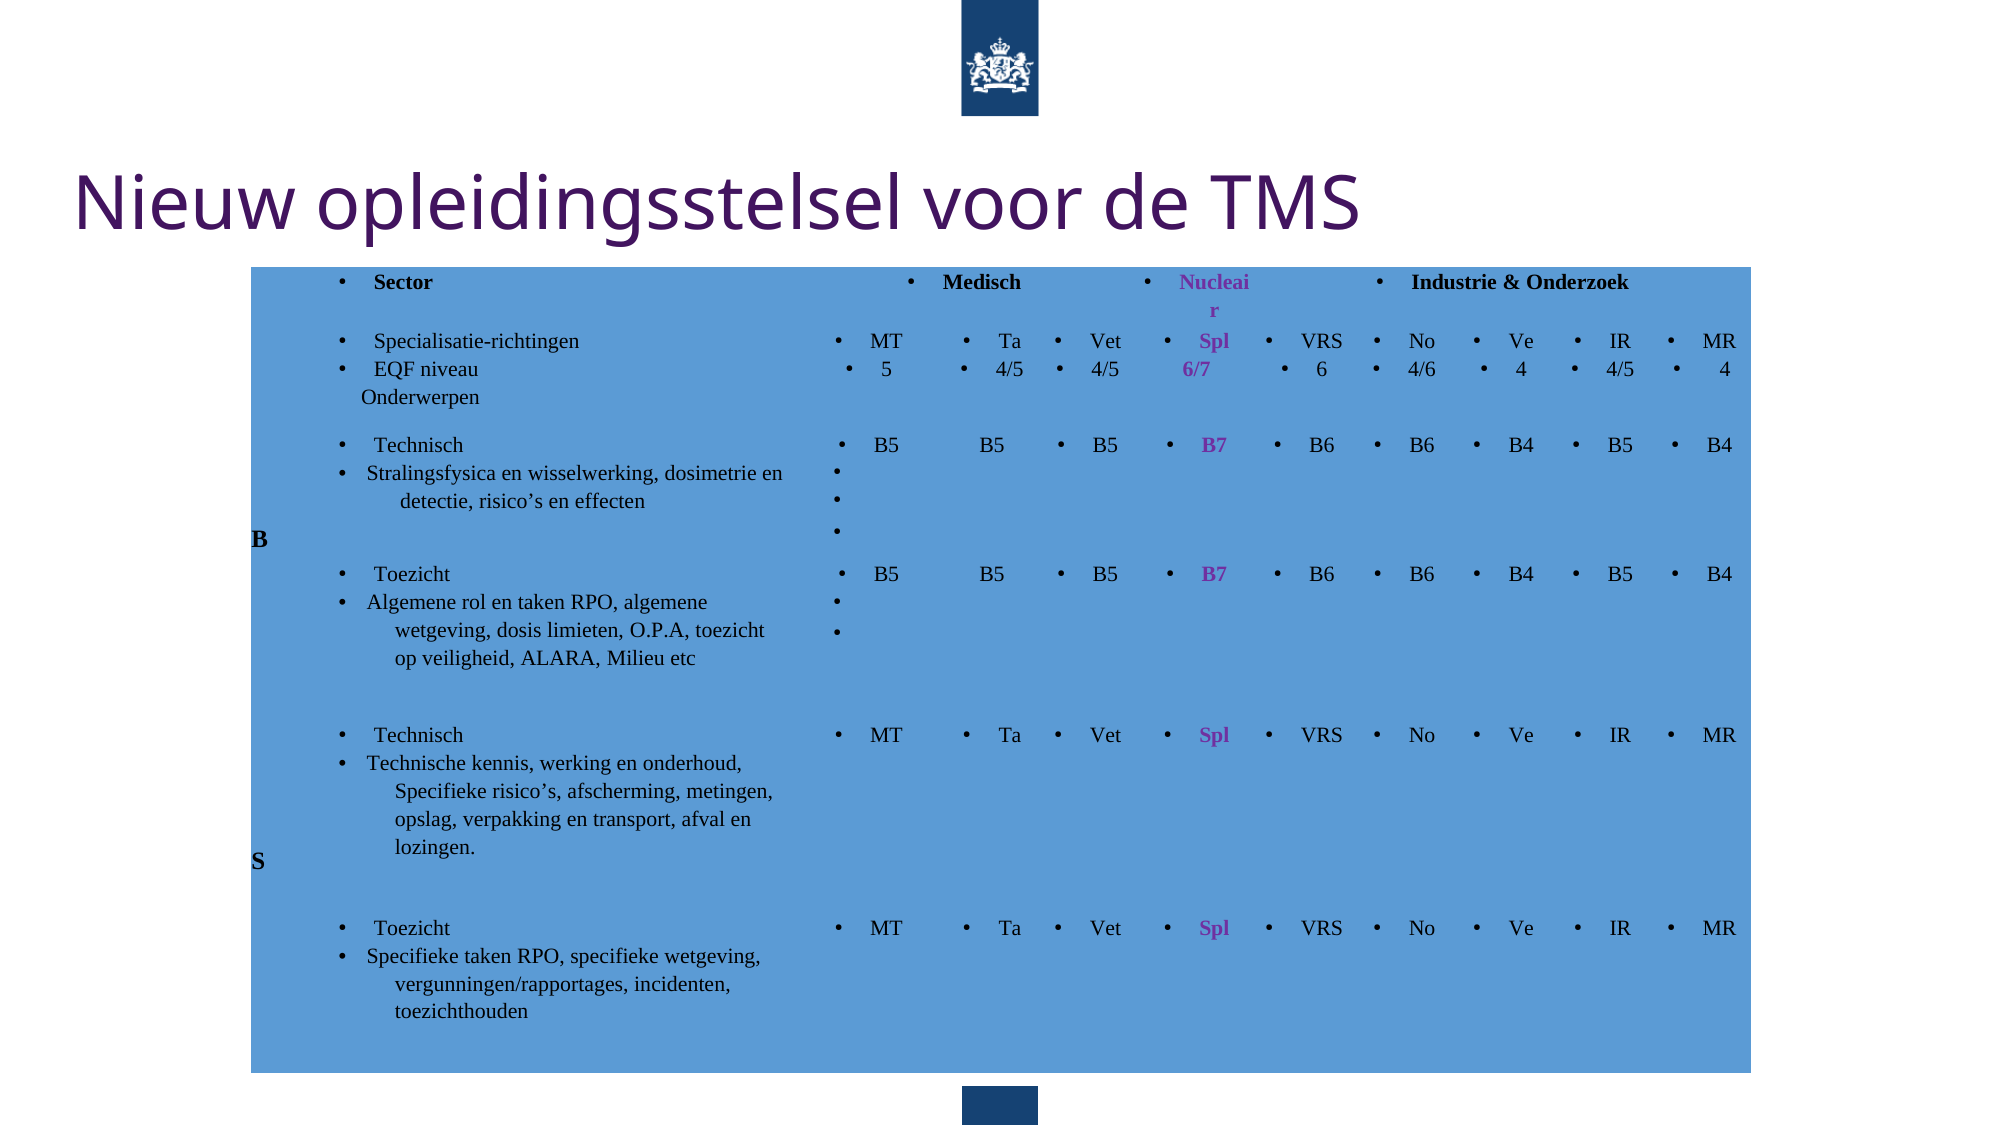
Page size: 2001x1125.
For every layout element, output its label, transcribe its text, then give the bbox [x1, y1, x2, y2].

table_cell Ve [1454, 912, 1553, 1073]
table_cell VRS 6 [1254, 326, 1355, 429]
table_cell B5 [949, 559, 1036, 720]
table_cell No [1355, 720, 1454, 912]
table_cell Toezicht Specifieke taken RPO, specifieke wetgeving, vergunningen/rapportages, incidenten, toezichthouden [339, 912, 789, 1073]
table_cell B6 [1355, 559, 1454, 720]
table_cell IR [1553, 912, 1652, 1073]
table_cell Technisch Stralingsfysica en wisselwerking, dosimetrie en detectie, risico’s en effecten [339, 429, 789, 559]
table_cell MT [789, 912, 949, 1073]
table_cell B [251, 429, 339, 720]
table_cell Ta 4/5 [949, 326, 1036, 429]
table_cell [251, 326, 339, 429]
table_cell B5 [1036, 559, 1140, 720]
table_cell Toezicht Algemene rol en taken RPO, algemene wetgeving, dosis limieten, O.P.A, toezicht op veiligheid, ALARA, Milieu etc [339, 559, 789, 720]
table_cell B5 [789, 559, 949, 720]
table_cell No [1355, 912, 1454, 1073]
table_header [251, 267, 339, 326]
table_cell Technisch Technische kennis, werking en onderhoud, Specifieke risico’s, afscherming, metingen, opslag, verpakking en transport, afval en lozingen. [339, 720, 789, 912]
table_cell Ta [949, 720, 1036, 912]
table_cell MT [789, 720, 949, 912]
table_cell Ta [949, 912, 1036, 1073]
table_cell Specialisatie-richtingen  EQF niveau  Onderwerpen [339, 326, 789, 429]
text_box [1074, 1020, 1897, 1074]
table_cell MR [1652, 720, 1751, 912]
table_cell B4 [1454, 559, 1553, 720]
table_cell Ve [1454, 720, 1553, 912]
table_header Nucleair [1140, 267, 1254, 326]
table_cell Vet [1036, 912, 1140, 1073]
table_cell B5 [789, 429, 949, 559]
table_header Medisch [789, 267, 1140, 326]
table_cell Spl [1140, 912, 1254, 1073]
table_cell MR [1652, 912, 1751, 1073]
table_cell B6 [1254, 429, 1355, 559]
table_cell Vet 4/5 [1036, 326, 1140, 429]
table_cell Spl 6/7 [1140, 326, 1254, 429]
table_cell B5 [1036, 429, 1140, 559]
table_cell B5 [1553, 429, 1652, 559]
table_cell MR 4 [1652, 326, 1751, 429]
table_cell B6 [1355, 429, 1454, 559]
table_cell No 4/6 [1355, 326, 1454, 429]
table_cell S [251, 720, 339, 1073]
table_cell B5 [949, 429, 1036, 559]
table_cell B6 [1254, 559, 1355, 720]
table_cell MT 5 [789, 326, 949, 429]
table_cell B5 [1553, 559, 1652, 720]
table_cell VRS [1254, 720, 1355, 912]
table_header Sector [339, 267, 789, 326]
table_header Industrie & Onderzoek [1254, 267, 1751, 326]
table_cell B [257, 539, 263, 546]
table_cell B4 [1652, 559, 1751, 720]
table_cell IR 4/5 [1553, 326, 1652, 429]
table_cell B7 [1140, 429, 1254, 559]
table_cell Ve 4 [1454, 326, 1553, 429]
table_cell Vet [1036, 720, 1140, 912]
table_cell Spl [1140, 720, 1254, 912]
table_cell B7 [1140, 559, 1254, 720]
table_cell B4 [1652, 429, 1751, 559]
table_cell B4 [1454, 429, 1553, 559]
table_cell VRS [1254, 912, 1355, 1073]
table_cell IR [1553, 720, 1652, 912]
title Nieuw opleidingsstelsel voor de TMS [57, 97, 1850, 254]
